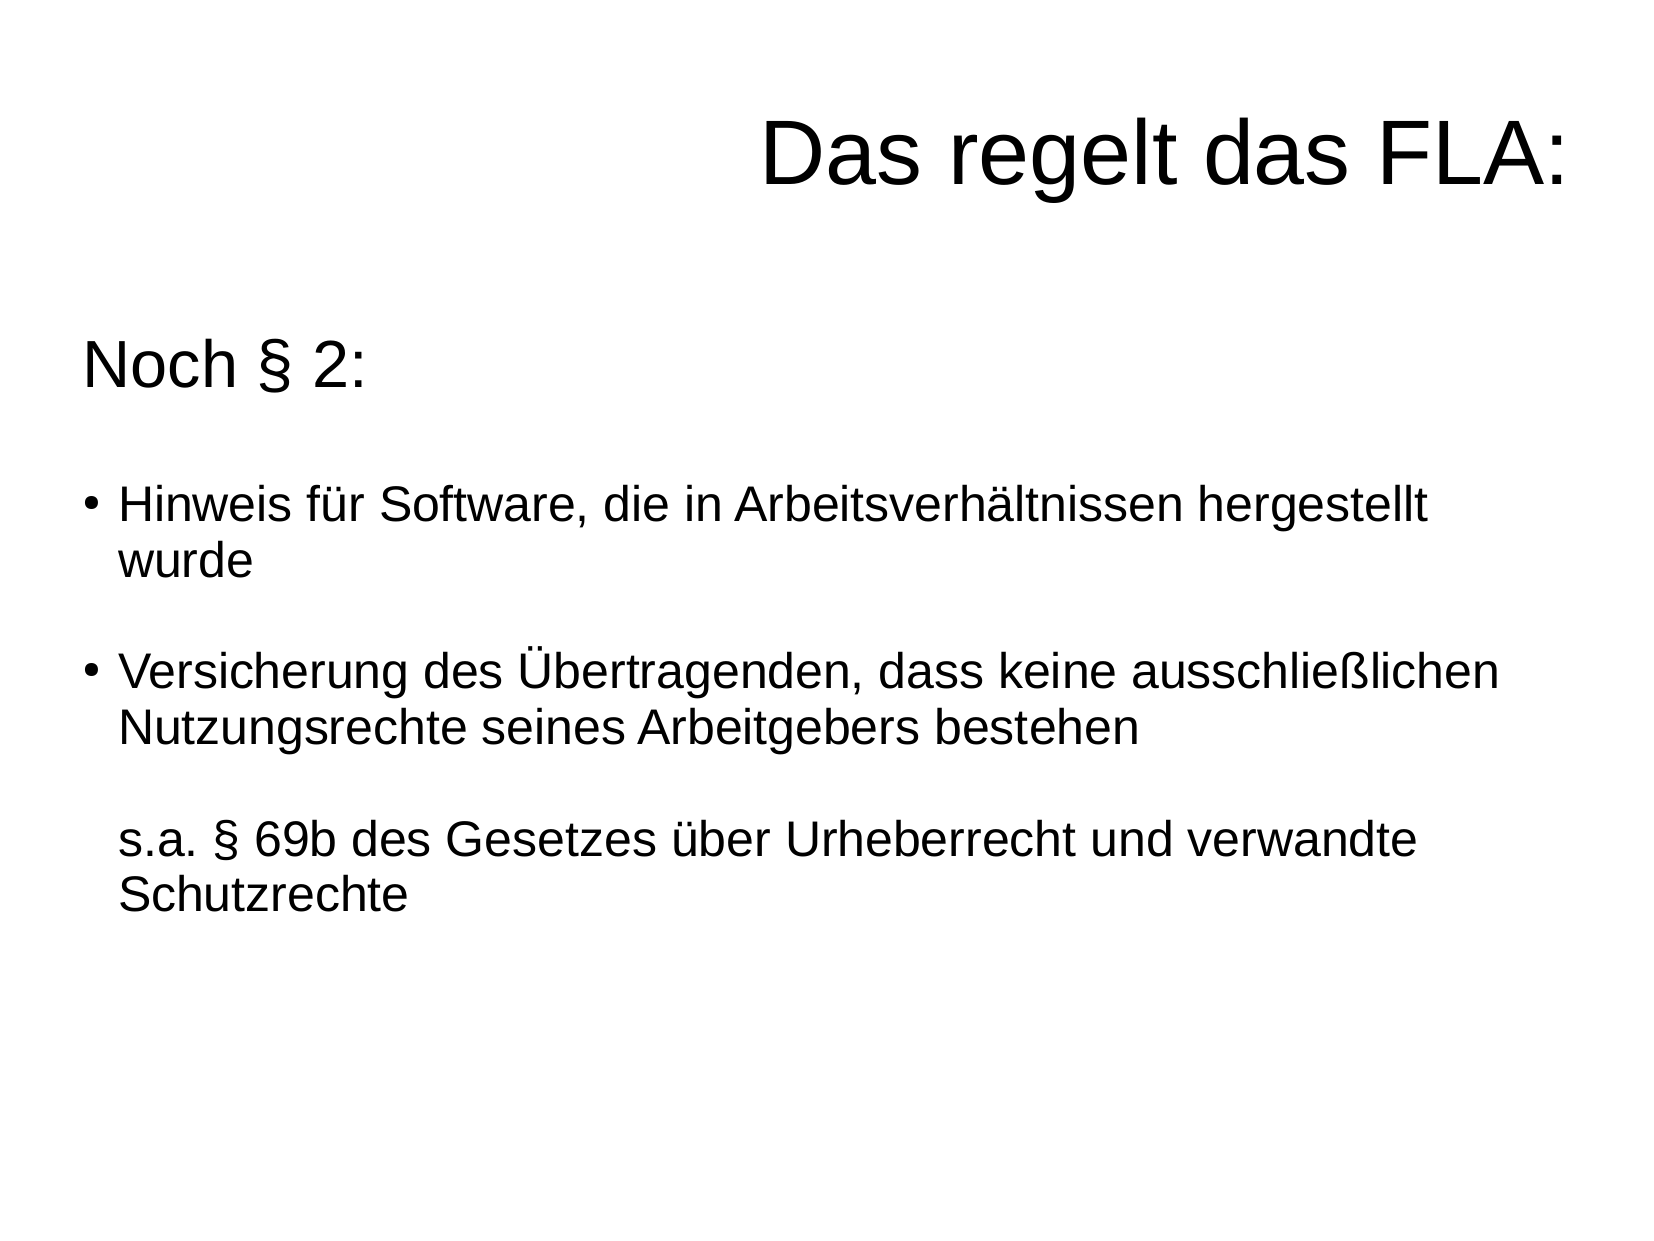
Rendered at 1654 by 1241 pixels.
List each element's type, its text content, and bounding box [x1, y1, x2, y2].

subtitle Noch § 2: Hinweis für Software, die in Arbeitsverhältnissen hergestellt wurde Versicherung des Übertragenden, dass keine ausschließlichen Nutzungsrechte seines Arbeitgebers bestehen s.a. § 69b des Gesetzes über Urheberrecht und verwandte Schutzrechte [82, 297, 1571, 1102]
title Das regelt das FLA: [82, 49, 1571, 257]
